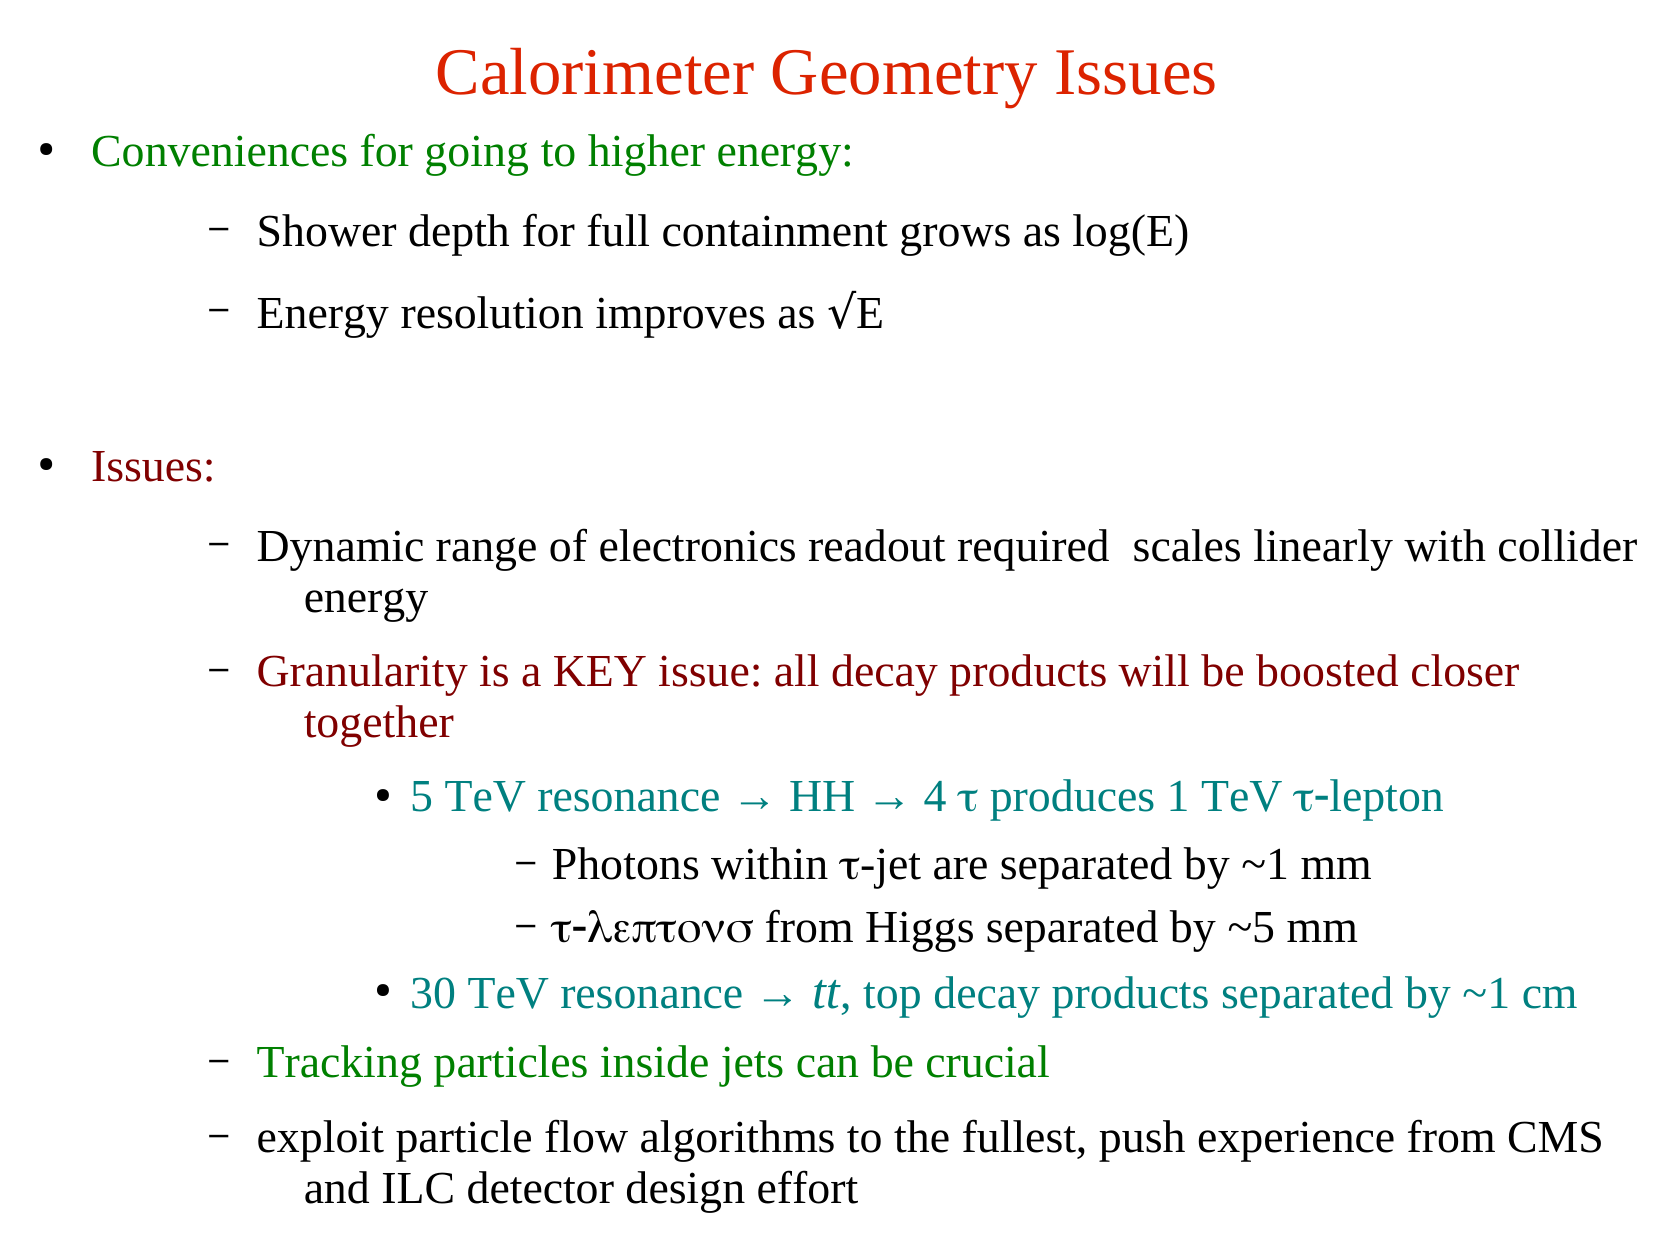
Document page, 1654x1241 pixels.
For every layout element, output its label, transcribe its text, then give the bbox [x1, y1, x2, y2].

list [20, 611, 1654, 1186]
list Conveniences for going to higher energy: Shower depth for full containment grows as log(E) Energy resolution improves as √E Issues: Dynamic range of electronics readout required scales linearly with collider energy Granularity is a KEY issue: all decay products will be boosted closer together 5 TeV resonance → HH → 4 τ produces 1 TeV τ-lepton Photons within τ-jet are separated by ~1 mm τ-leptons from Higgs separated by ~5 mm 30 TeV resonance → tt, top decay products separated by ~1 cm Tracking particles inside jets can be crucial exploit particle flow algorithms to the fullest, push experience from CMS and ILC detector design effort [20, 125, 1654, 611]
title Calorimeter Geometry Issues [121, 2, 1534, 125]
list Conveniences for going to higher energy: Shower depth for full containment grows as log(E) Energy resolution improves as √E Issues: Dynamic range of electronics readout required scales linearly with collider energy Granularity is a KEY issue: all decay products will be boosted closer together 5 TeV resonance → HH → 4 τ produces 1 TeV τ-lepton Photons within τ-jet are separated by ~1 mm τ-leptons from Higgs separated by ~5 mm 30 TeV resonance → tt, top decay products separated by ~1 cm Tracking particles inside jets can be crucial exploit particle flow algorithms to the fullest, push experience from CMS and ILC detector design effort [20, 1186, 1654, 1217]
